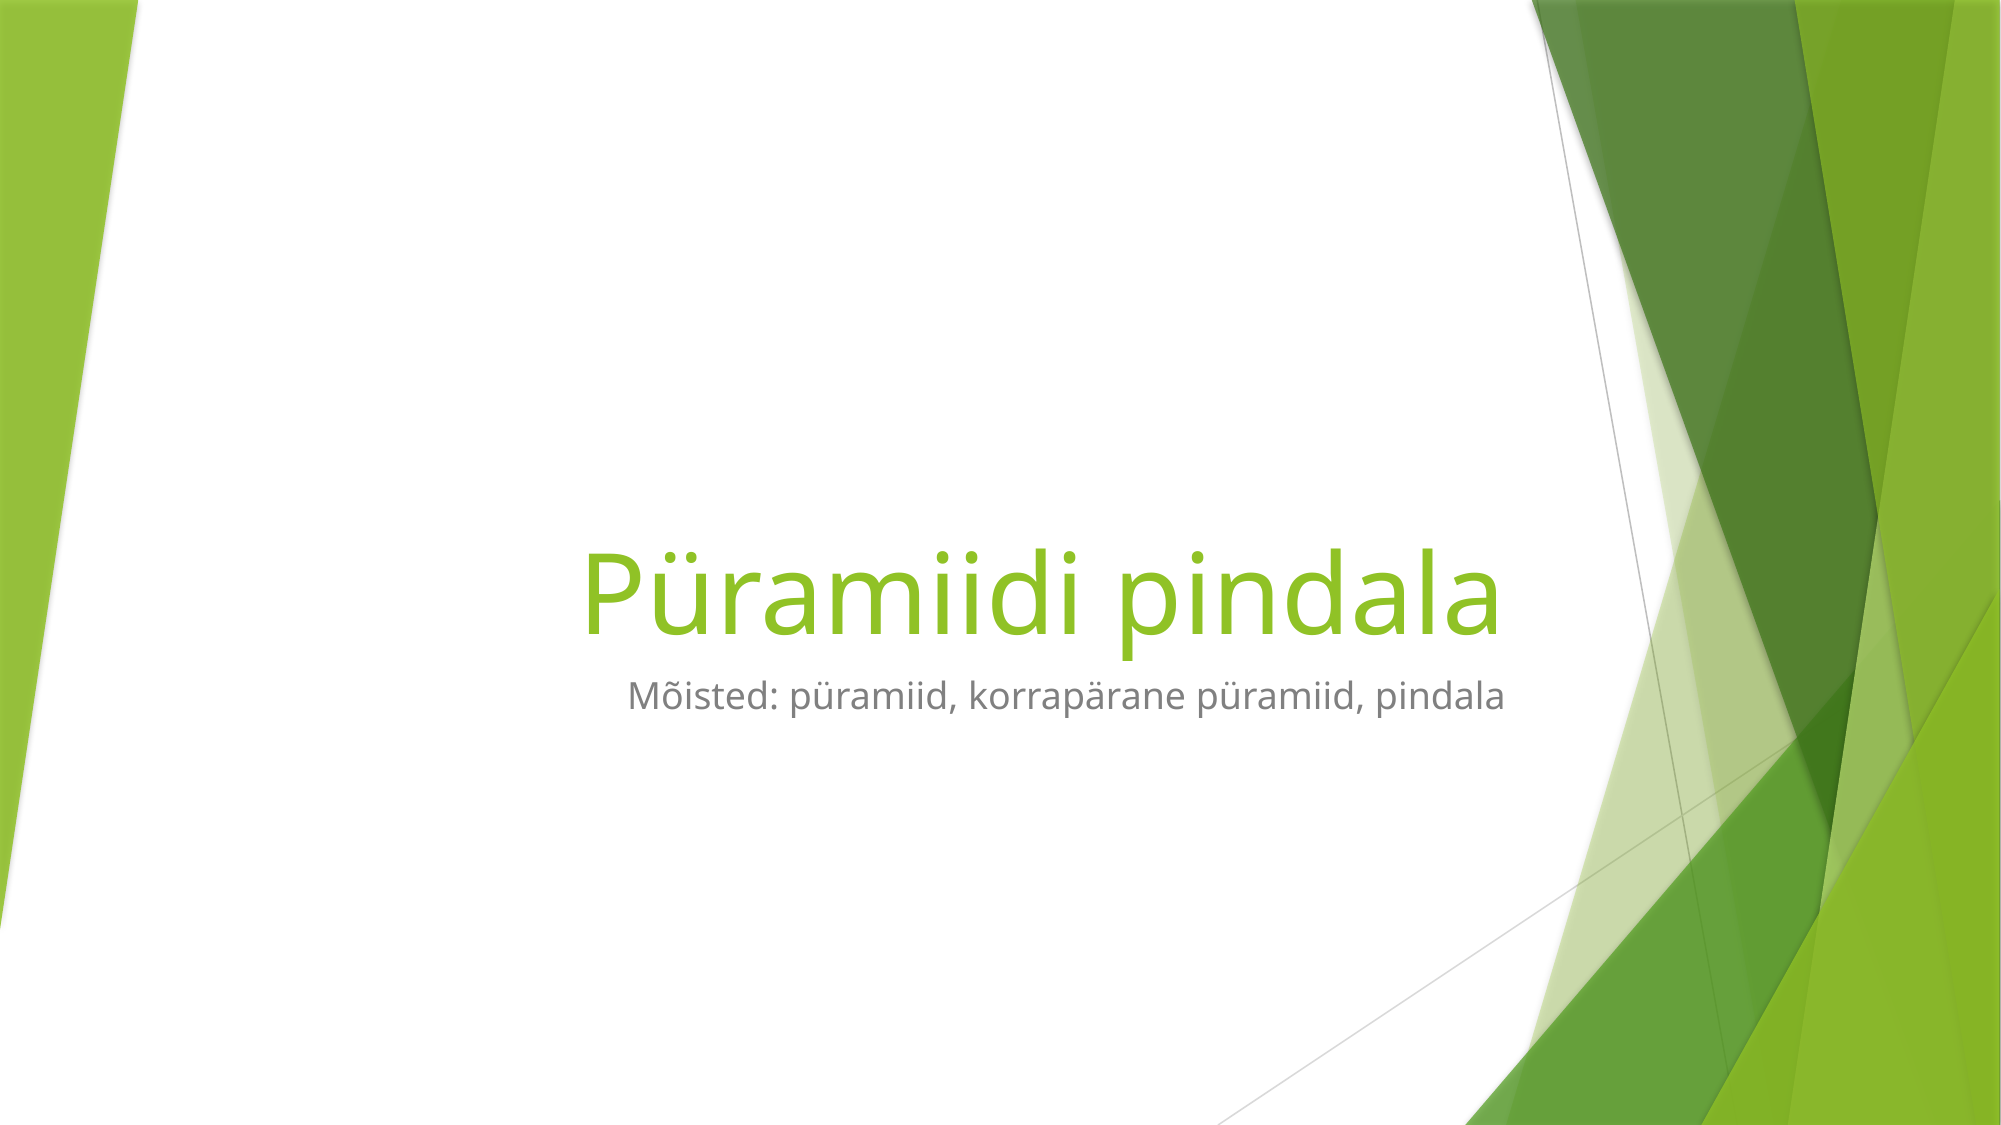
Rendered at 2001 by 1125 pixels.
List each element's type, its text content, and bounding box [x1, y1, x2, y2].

title Püramiidi pindala [247, 394, 1522, 664]
subtitle Mõisted: püramiid, korrapärane püramiid, pindala [247, 664, 1522, 845]
